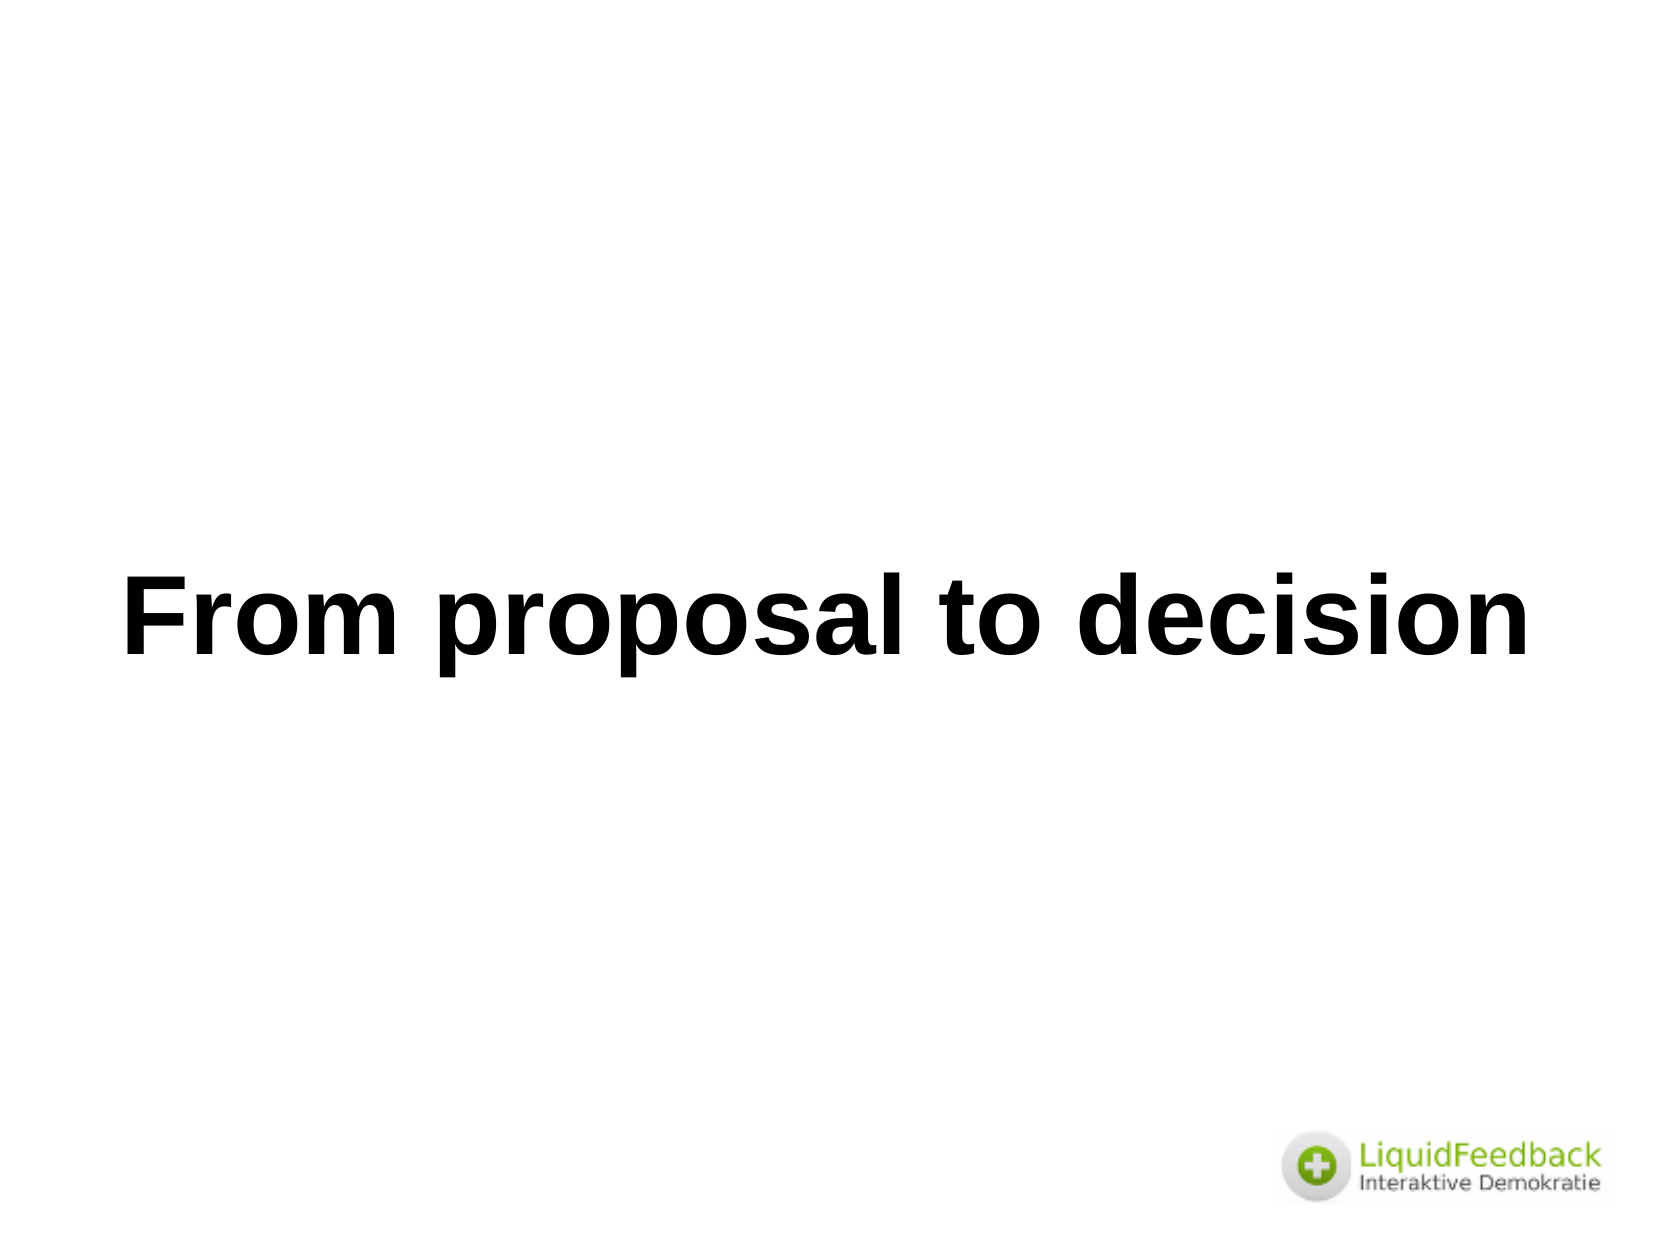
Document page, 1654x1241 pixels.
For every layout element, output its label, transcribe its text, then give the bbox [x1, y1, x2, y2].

picture [1276, 1127, 1613, 1205]
subtitle From proposal to decision [82, 56, 1571, 1175]
